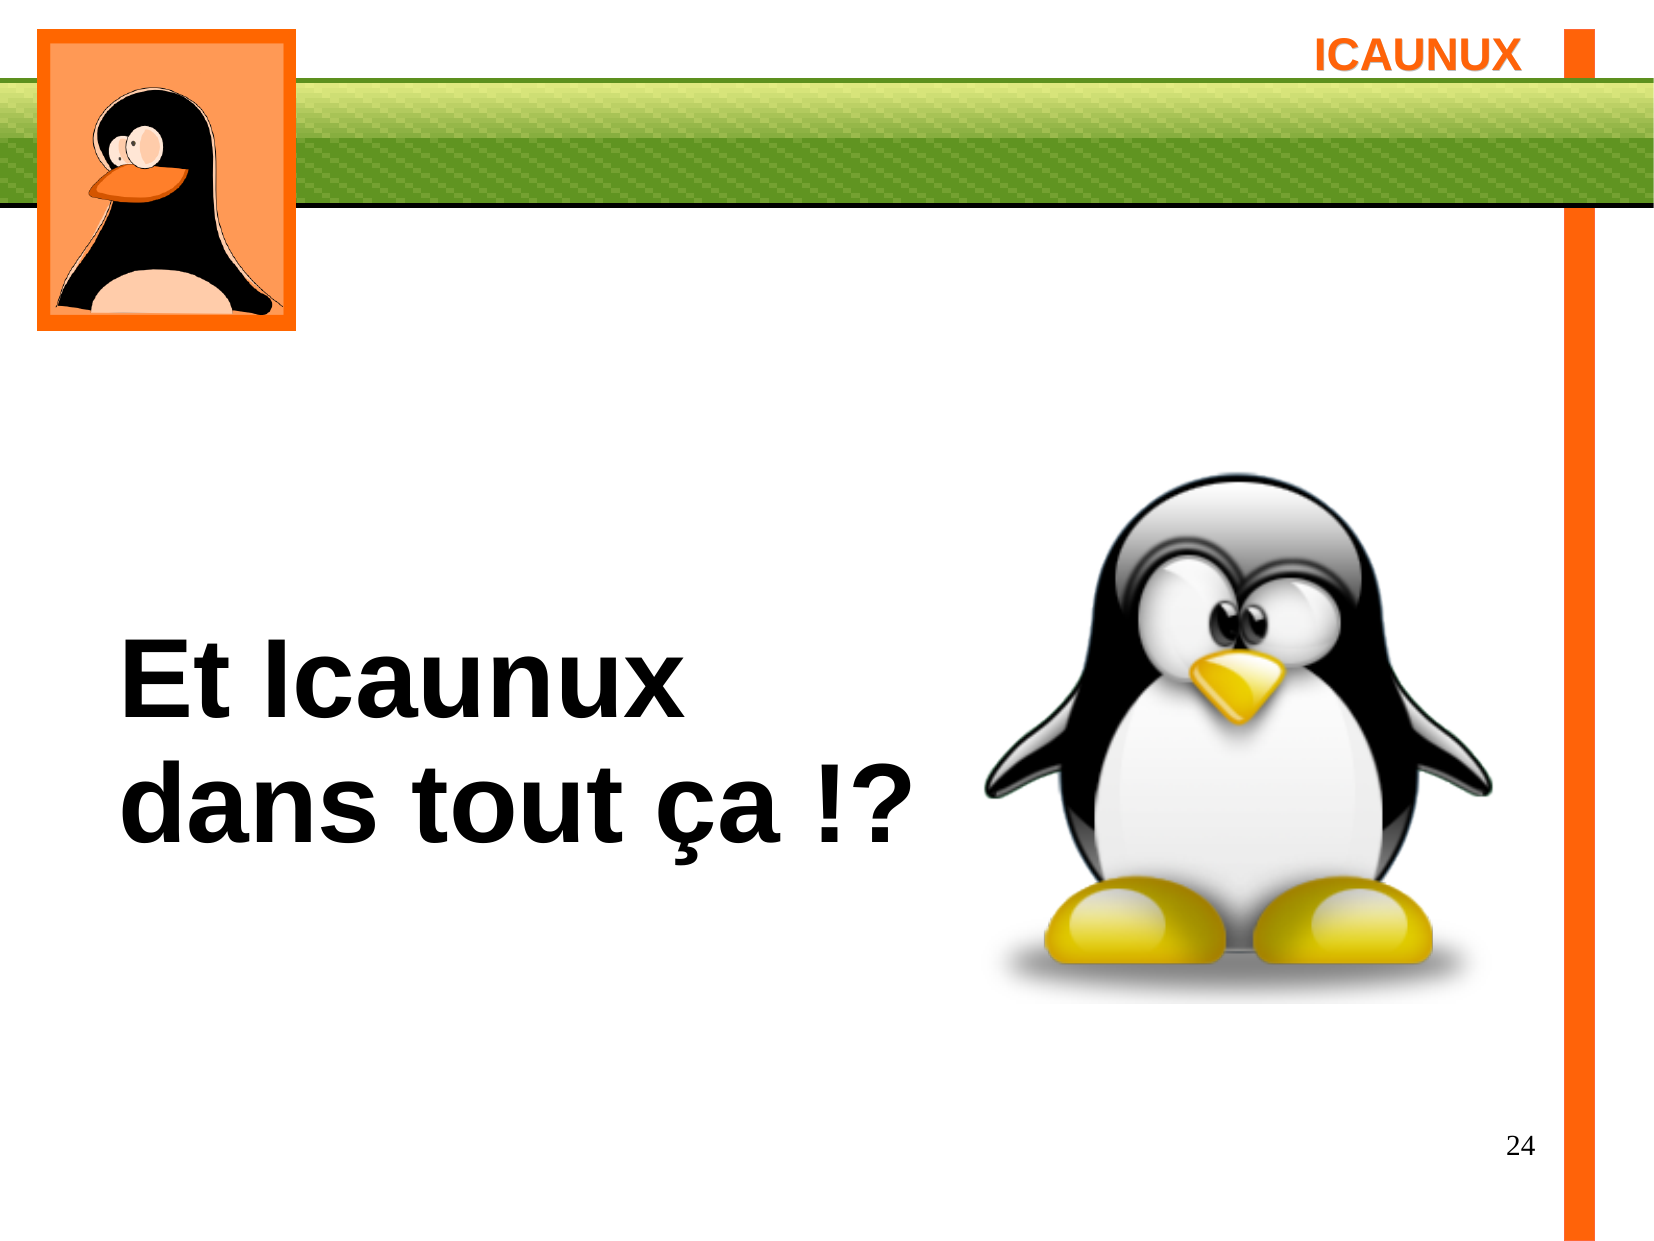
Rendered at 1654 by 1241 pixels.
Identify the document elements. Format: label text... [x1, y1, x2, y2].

title Et Icaunux dans tout ça !? [118, 595, 972, 886]
picture [972, 470, 1506, 1004]
picture [0, 29, 1654, 331]
